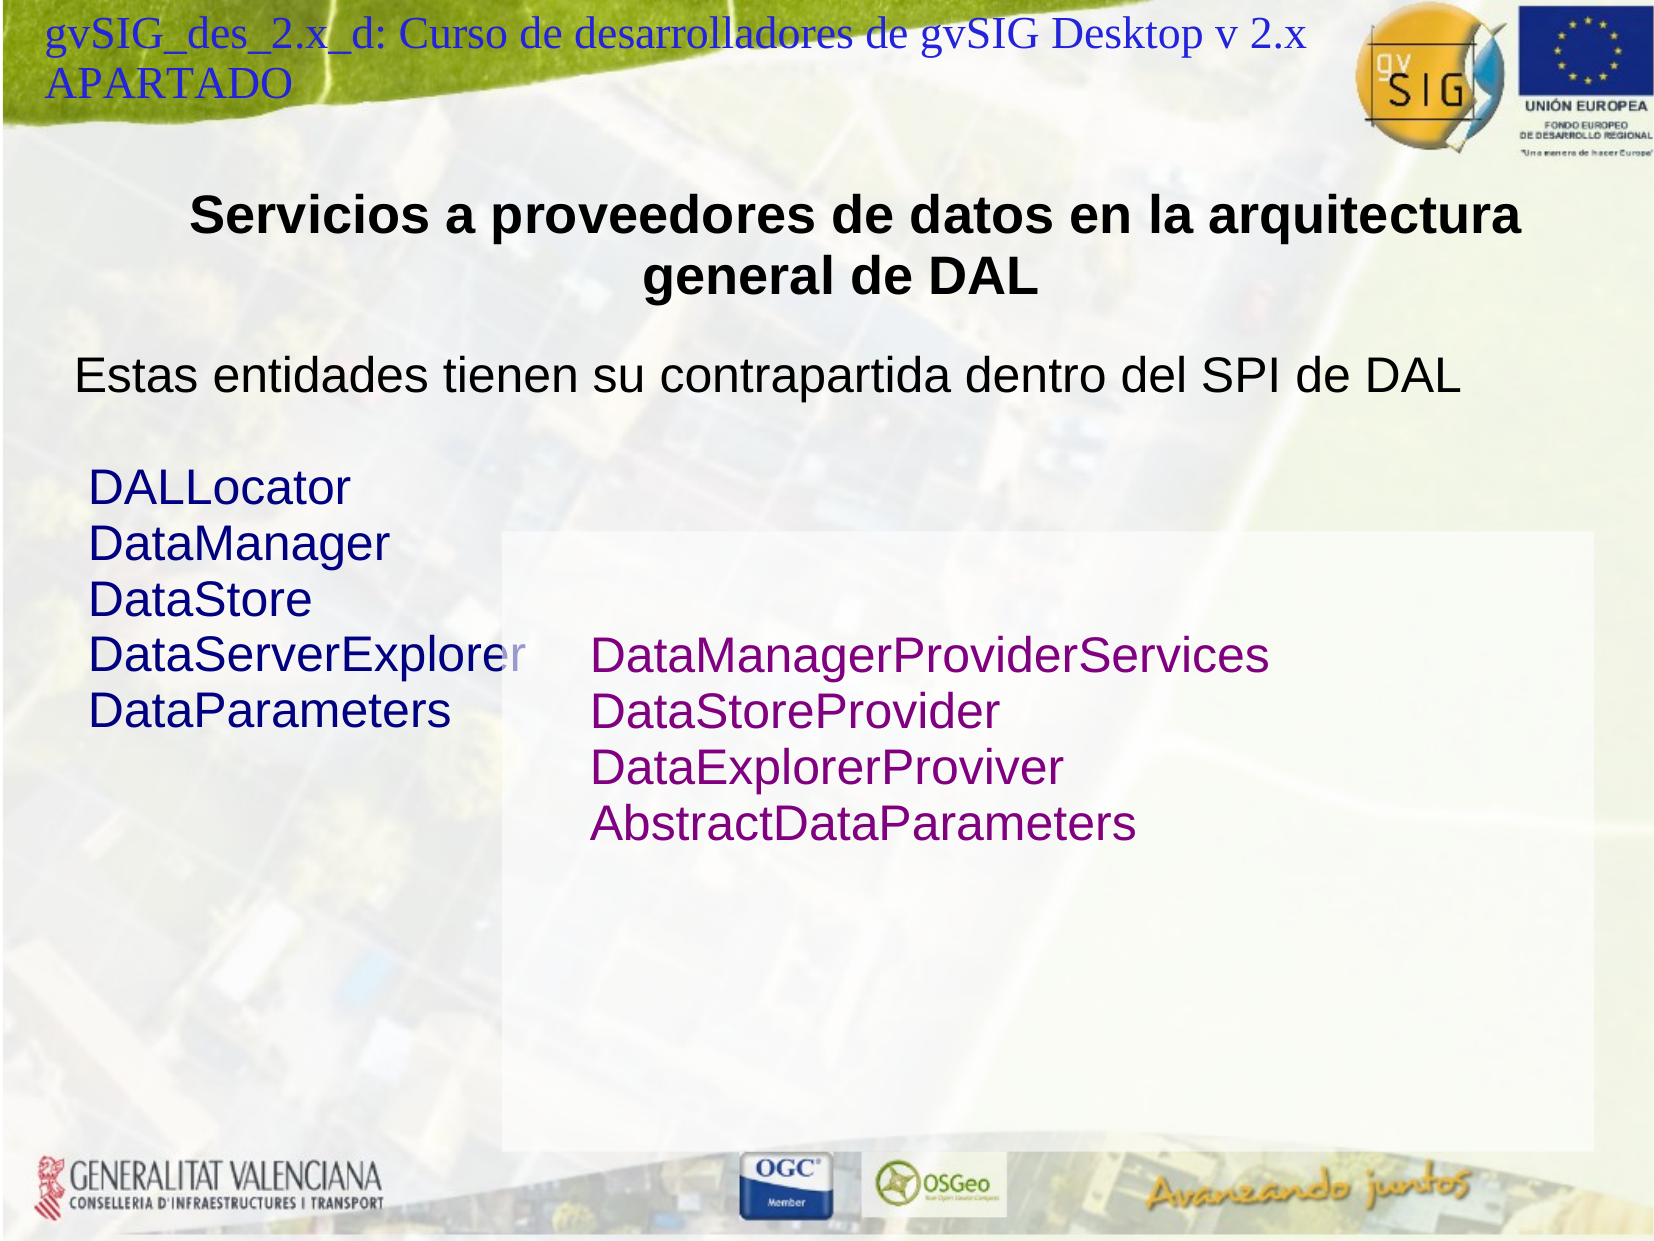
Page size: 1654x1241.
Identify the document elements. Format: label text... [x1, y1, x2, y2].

text_box DataManagerProviderServices DataStoreProvider DataExplorerProviver AbstractDataParameters [561, 620, 1329, 932]
picture [2, 0, 1654, 1241]
text_box [501, 531, 1595, 1152]
text_box Servicios a proveedores de datos en la arquitectura general de DAL Estas entidades tienen su contrapartida dentro del SPI de DAL DALLocator DataManager DataStore DataServerExplorer DataParameters [59, 177, 1625, 932]
